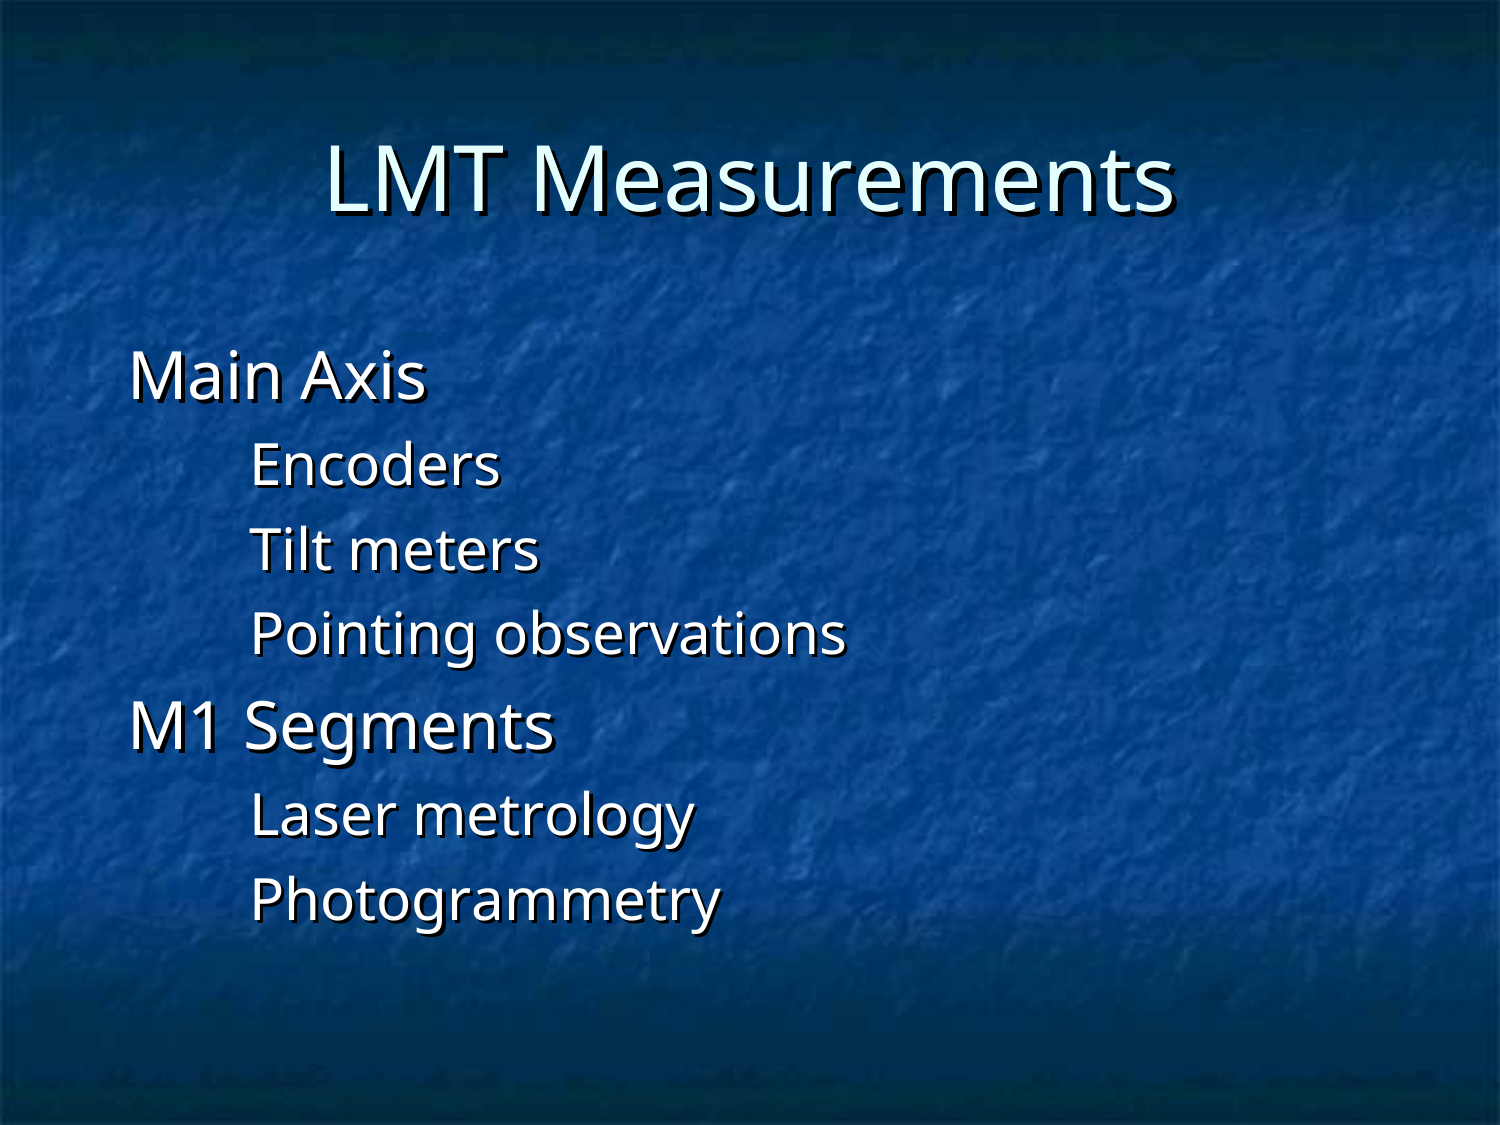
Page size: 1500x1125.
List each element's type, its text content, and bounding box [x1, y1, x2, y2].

title LMT Measurements [75, 62, 1425, 288]
picture [0, 0, 1500, 1125]
list Main Axis Encoders Tilt meters Pointing observations M1 Segments Laser metrology Photogrammetry [75, 324, 1425, 1001]
